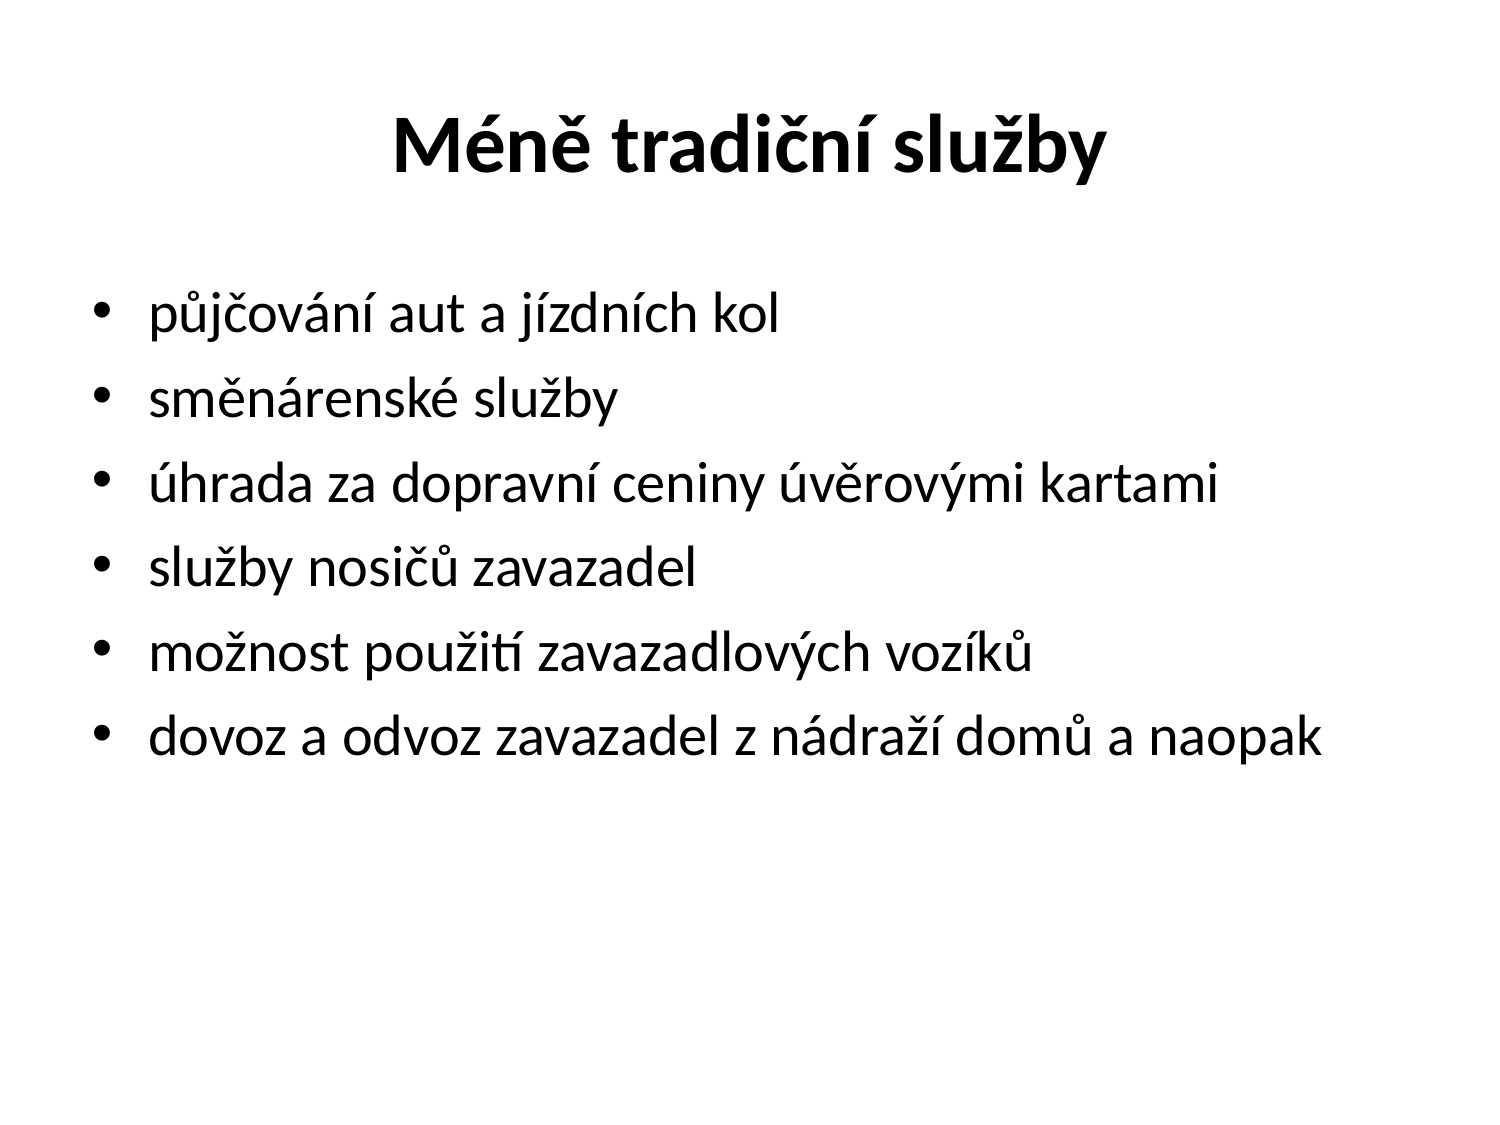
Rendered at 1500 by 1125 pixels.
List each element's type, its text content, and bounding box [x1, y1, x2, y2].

list půjčování aut a jízdních kol směnárenské služby úhrada za dopravní ceniny úvěrovými kartami služby nosičů zavazadel možnost použití zavazadlových vozíků dovoz a odvoz zavazadel z nádraží domů a naopak [76, 267, 1427, 1010]
title Méně tradiční služby [75, 0, 1426, 297]
